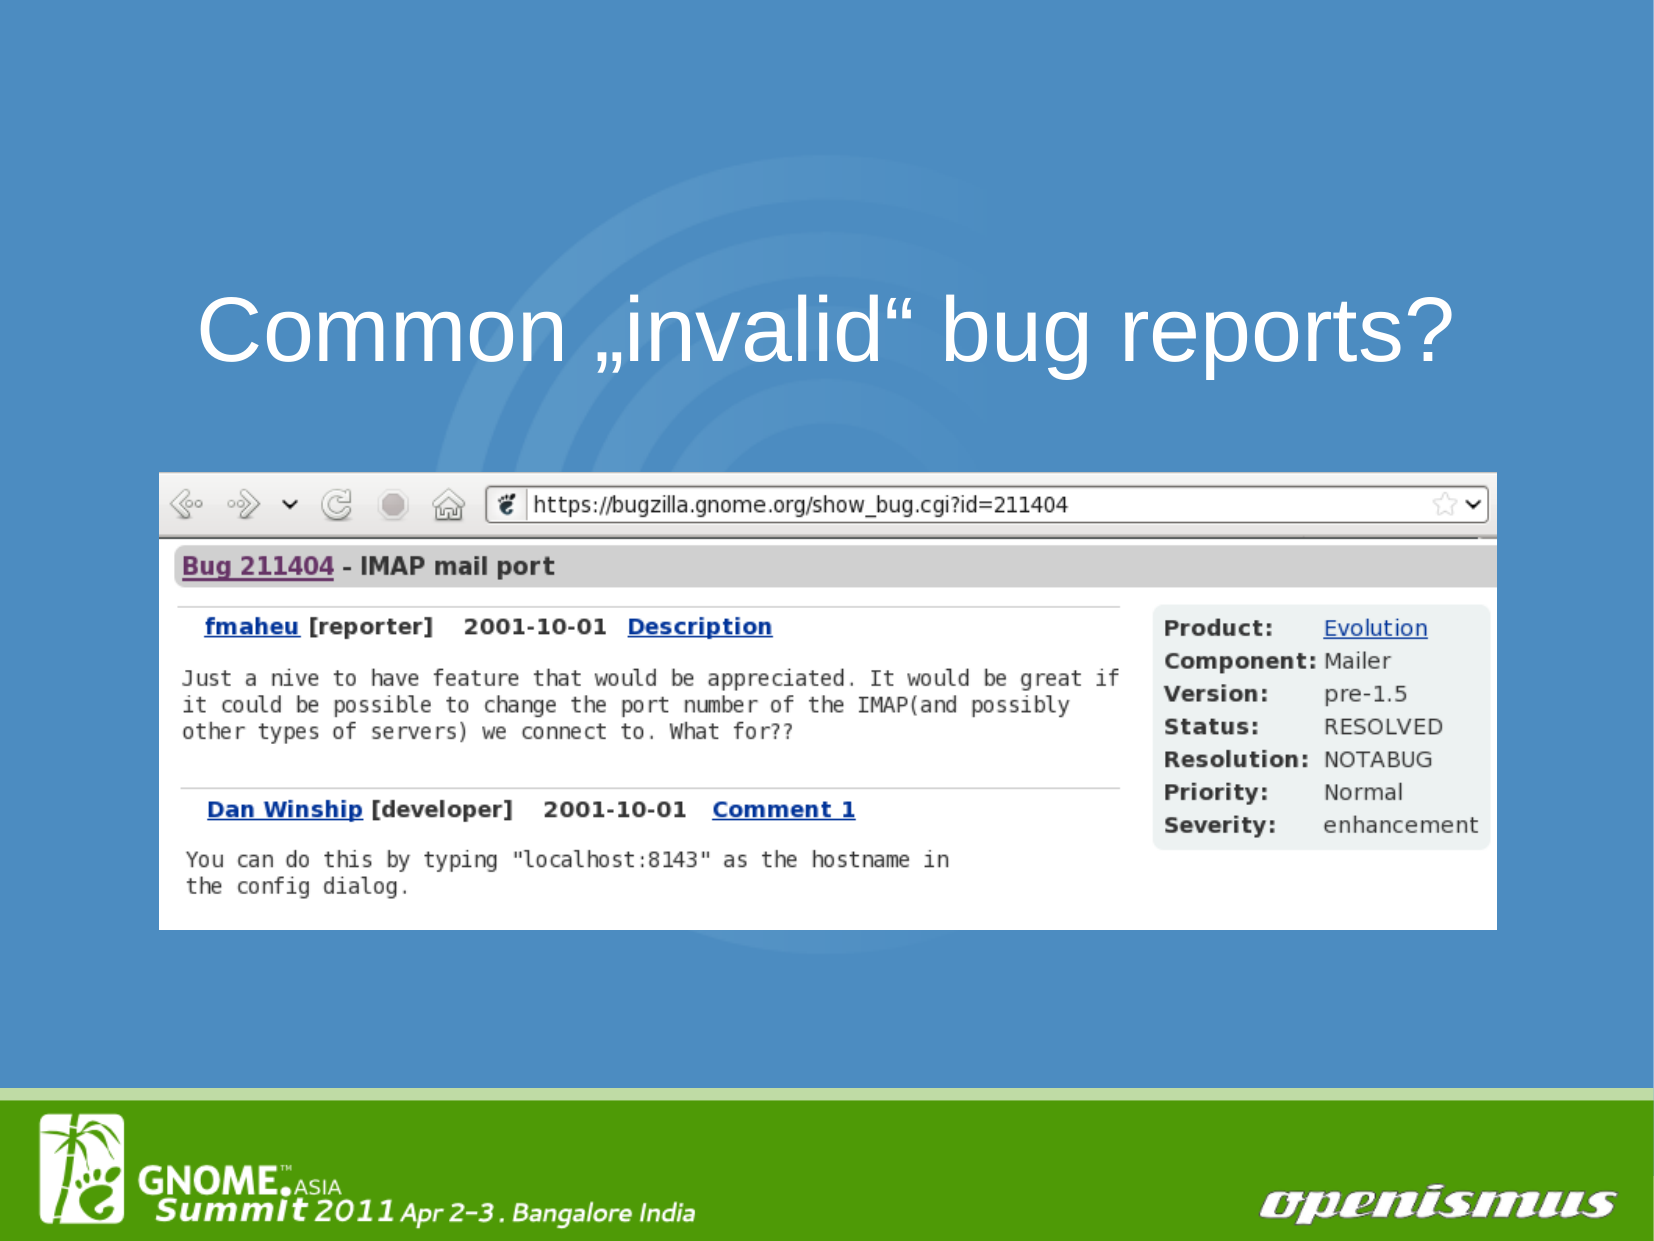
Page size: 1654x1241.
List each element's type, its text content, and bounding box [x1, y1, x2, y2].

title Common „invalid“ bug reports? [82, 226, 1571, 434]
picture [0, 0, 1654, 1241]
